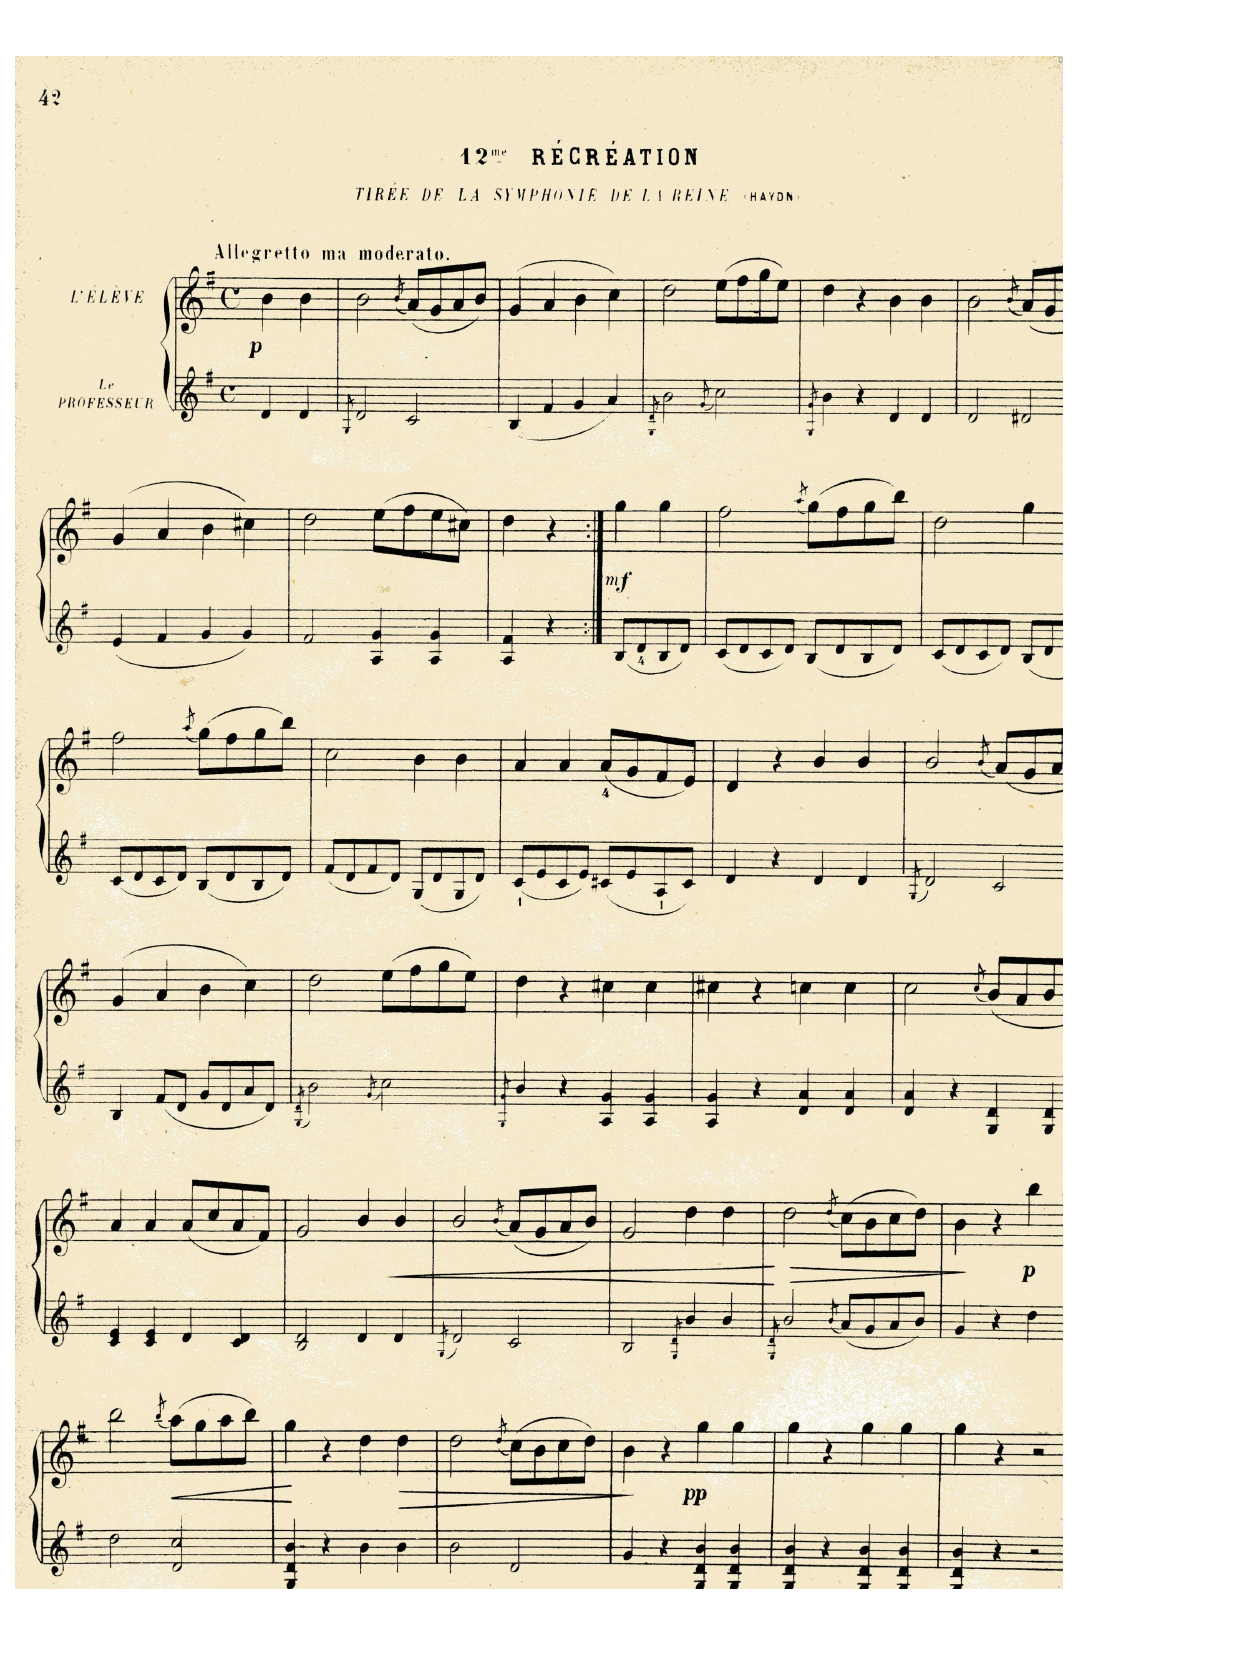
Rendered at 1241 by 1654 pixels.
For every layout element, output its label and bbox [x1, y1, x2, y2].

picture [15, 56, 1063, 1589]
